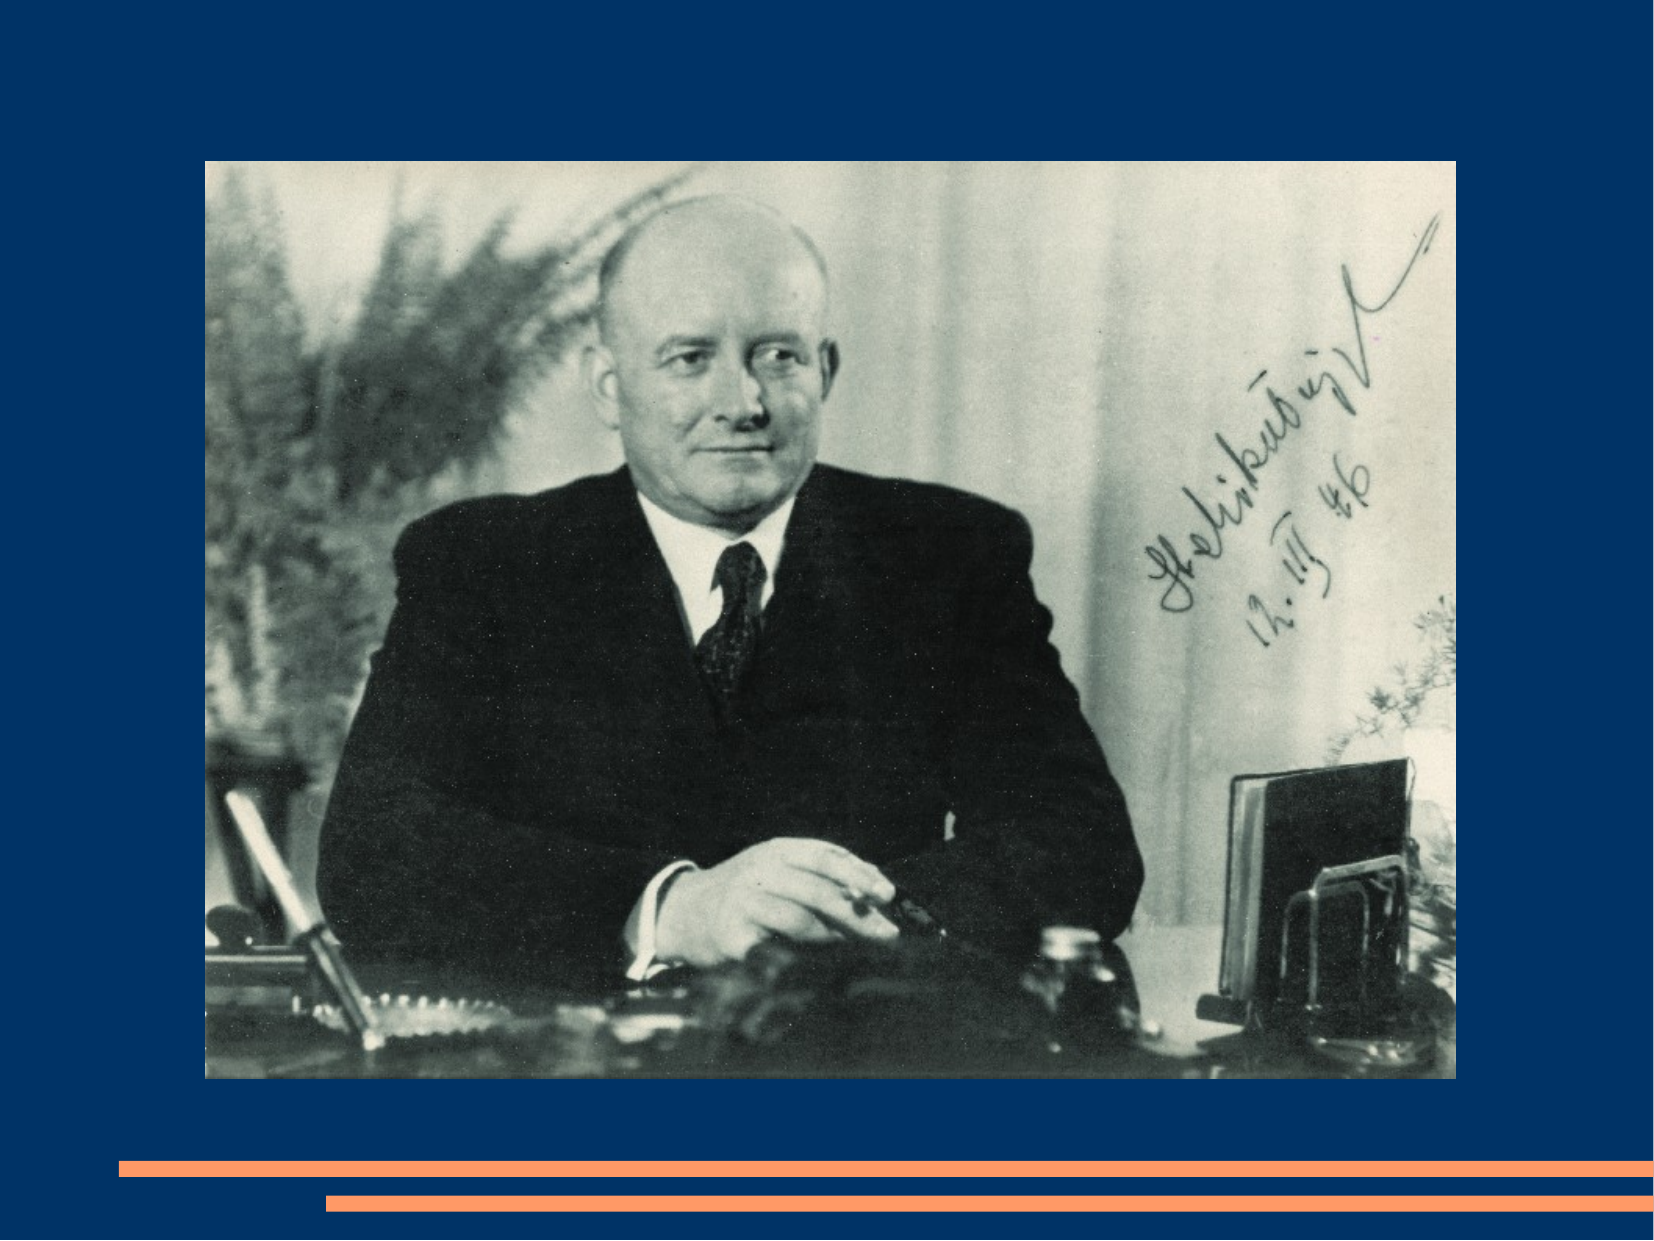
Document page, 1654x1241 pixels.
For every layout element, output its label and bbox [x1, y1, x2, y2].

picture [205, 161, 1456, 1079]
